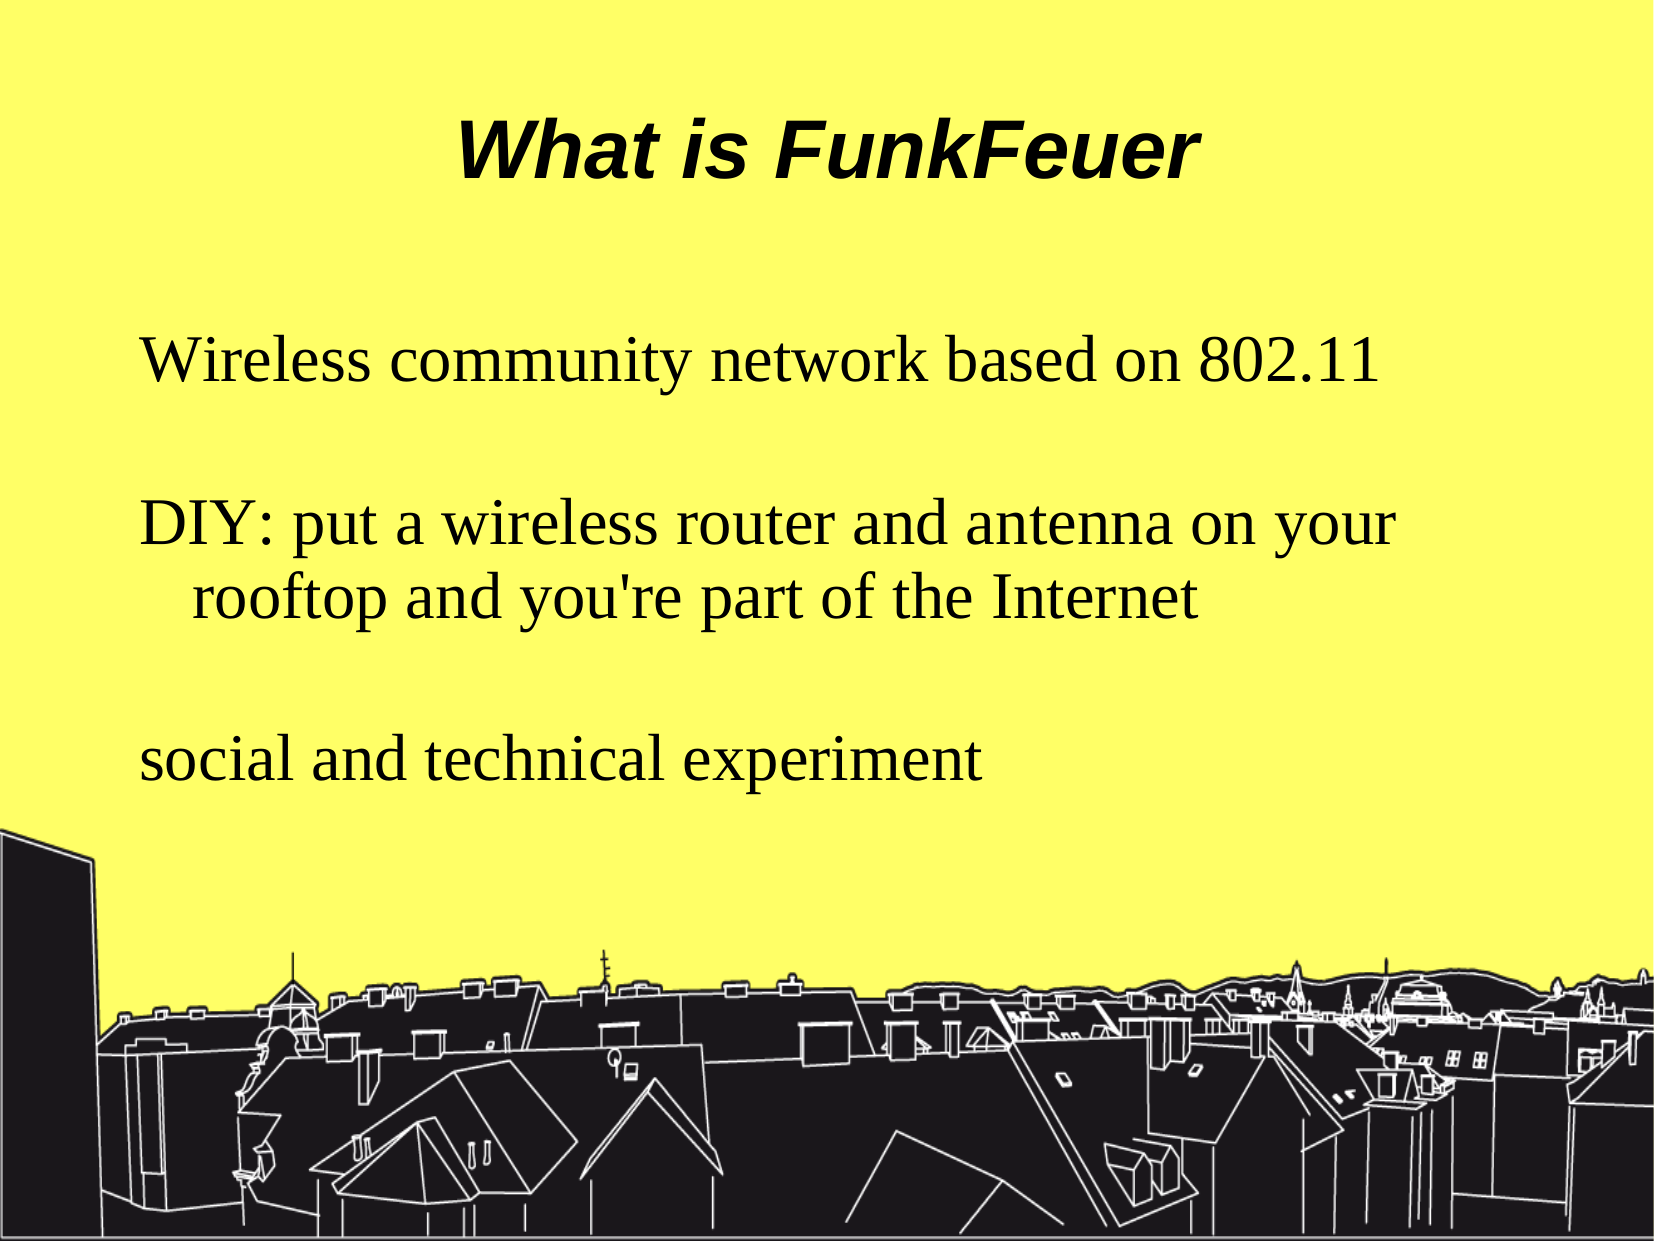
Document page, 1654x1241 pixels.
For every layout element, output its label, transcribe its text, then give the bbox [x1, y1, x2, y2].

title What is FunkFeuer [121, 46, 1534, 254]
picture [0, 827, 1654, 1241]
list Wireless community network based on 802.11 DIY: put a wireless router and antenna on your rooftop and you're part of the Internet social and technical experiment [121, 322, 1561, 1118]
